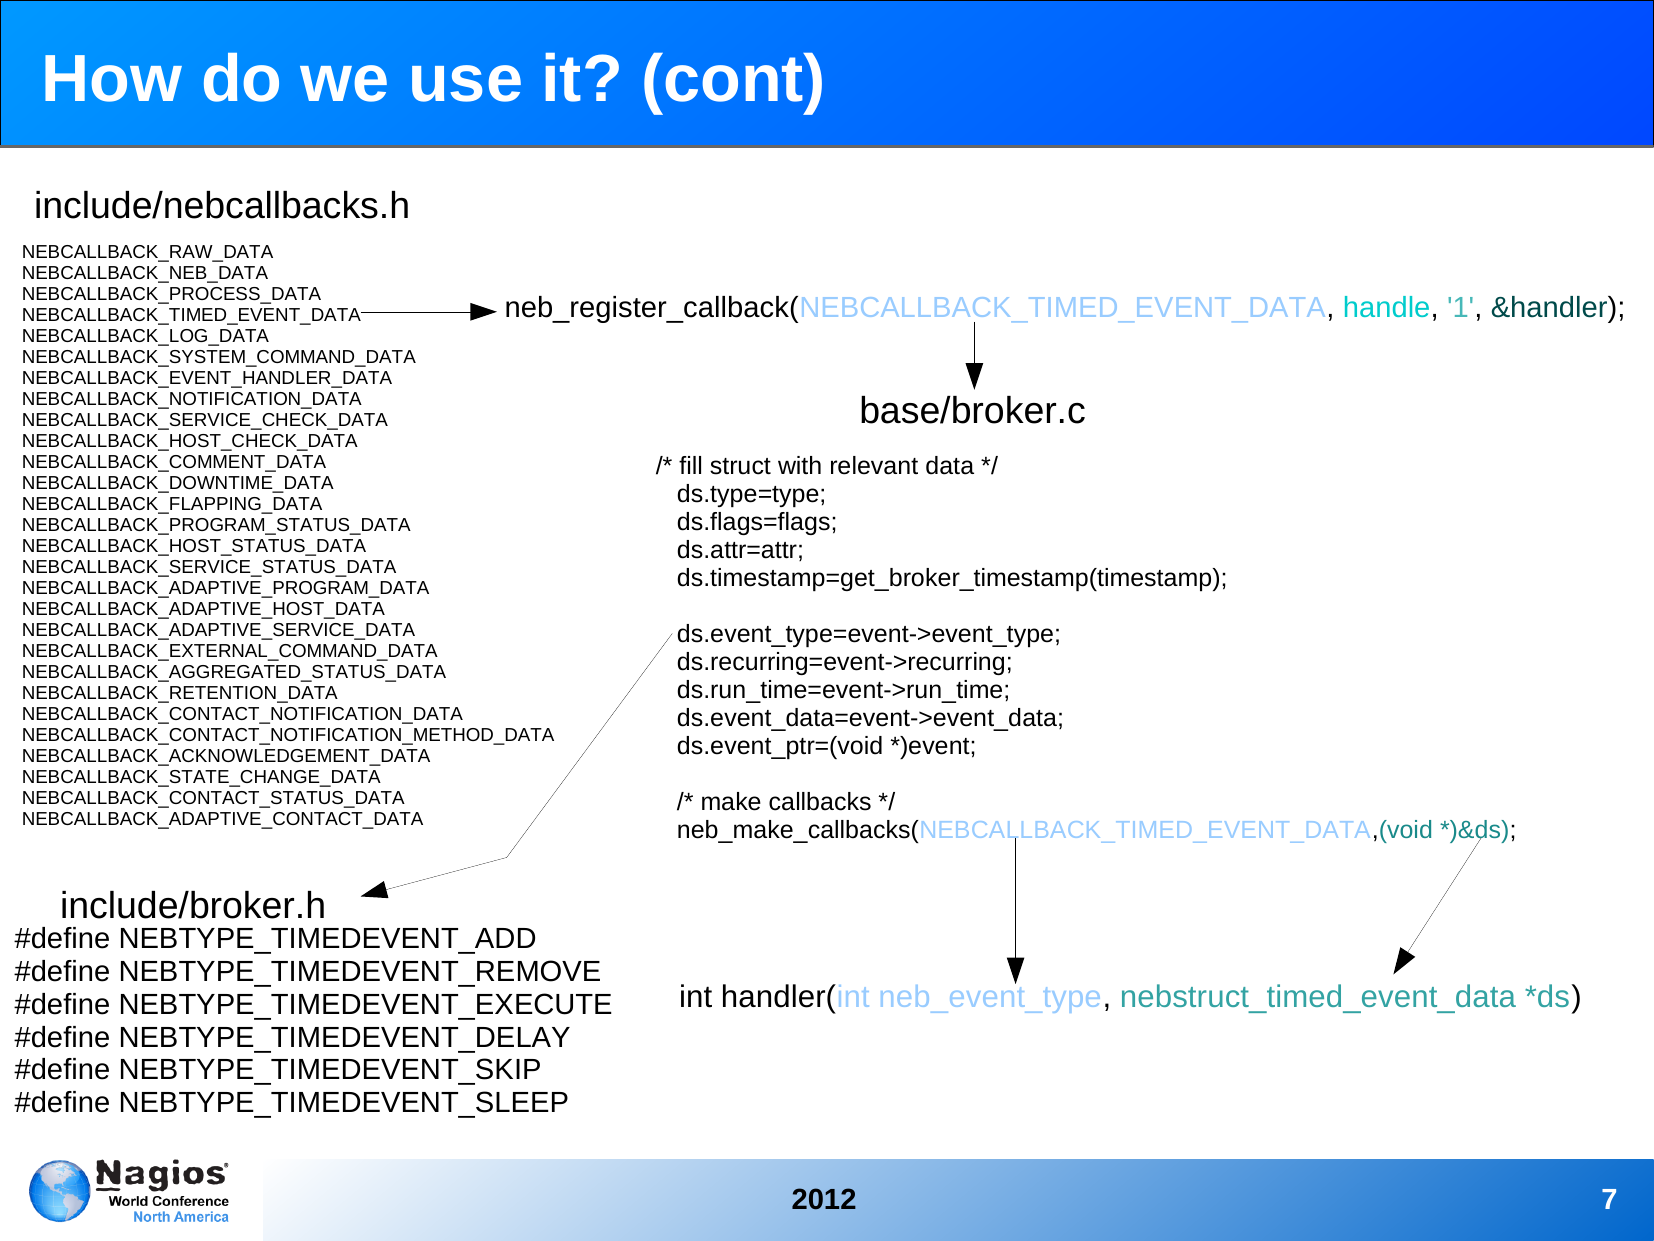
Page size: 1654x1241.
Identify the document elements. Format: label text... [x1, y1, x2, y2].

title How do we use it? (cont) [41, 29, 1248, 127]
text_box include/nebcallbacks.h [19, 177, 426, 234]
text_box /* fill struct with relevant data */ ds.type=type; ds.flags=flags; ds.attr=attr; ds.timestamp=get_broker_timestamp(timestamp); ds.event_type=event->event_type; ds.recurring=event->recurring; ds.run_time=event->run_time; ds.event_data=event->event_data; ds.event_ptr=(void *)event; /* make callbacks */ neb_make_callbacks(NEBCALLBACK_TIMED_EVENT_DATA,(void *)&ds); [641, 444, 1548, 864]
text_box include/broker.h [45, 876, 342, 914]
text_box base/broker.c [844, 381, 1102, 439]
text_box #define NEBTYPE_TIMEDEVENT_ADD #define NEBTYPE_TIMEDEVENT_REMOVE #define NEBTYPE_TIMEDEVENT_EXECUTE #define NEBTYPE_TIMEDEVENT_DELAY #define NEBTYPE_TIMEDEVENT_SKIP #define NEBTYPE_TIMEDEVENT_SLEEP [0, 914, 644, 1150]
picture [29, 1159, 229, 1235]
text_box neb_register_callback(NEBCALLBACK_TIMED_EVENT_DATA, handle, '1', &handler); [418, 283, 1643, 332]
text_box NEBCALLBACK_RAW_DATA NEBCALLBACK_NEB_DATA NEBCALLBACK_PROCESS_DATA NEBCALLBACK_TIMED_EVENT_DATA NEBCALLBACK_LOG_DATA NEBCALLBACK_SYSTEM_COMMAND_DATA NEBCALLBACK_EVENT_HANDLER_DATA NEBCALLBACK_NOTIFICATION_DATA NEBCALLBACK_SERVICE_CHECK_DATA NEBCALLBACK_HOST_CHECK_DATA NEBCALLBACK_COMMENT_DATA NEBCALLBACK_DOWNTIME_DATA NEBCALLBACK_FLAPPING_DATA NEBCALLBACK_PROGRAM_STATUS_DATA NEBCALLBACK_HOST_STATUS_DATA NEBCALLBACK_SERVICE_STATUS_DATA NEBCALLBACK_ADAPTIVE_PROGRAM_DATA NEBCALLBACK_ADAPTIVE_HOST_DATA NEBCALLBACK_ADAPTIVE_SERVICE_DATA NEBCALLBACK_EXTERNAL_COMMAND_DATA NEBCALLBACK_AGGREGATED_STATUS_DATA NEBCALLBACK_RETENTION_DATA NEBCALLBACK_CONTACT_NOTIFICATION_DATA NEBCALLBACK_CONTACT_NOTIFICATION_METHOD_DATA NEBCALLBACK_ACKNOWLEDGEMENT_DATA NEBCALLBACK_STATE_CHANGE_DATA NEBCALLBACK_CONTACT_STATUS_DATA NEBCALLBACK_ADAPTIVE_CONTACT_DATA [7, 233, 575, 860]
text_box int handler(int neb_event_type, nebstruct_timed_event_data *ds) [593, 971, 1597, 1022]
